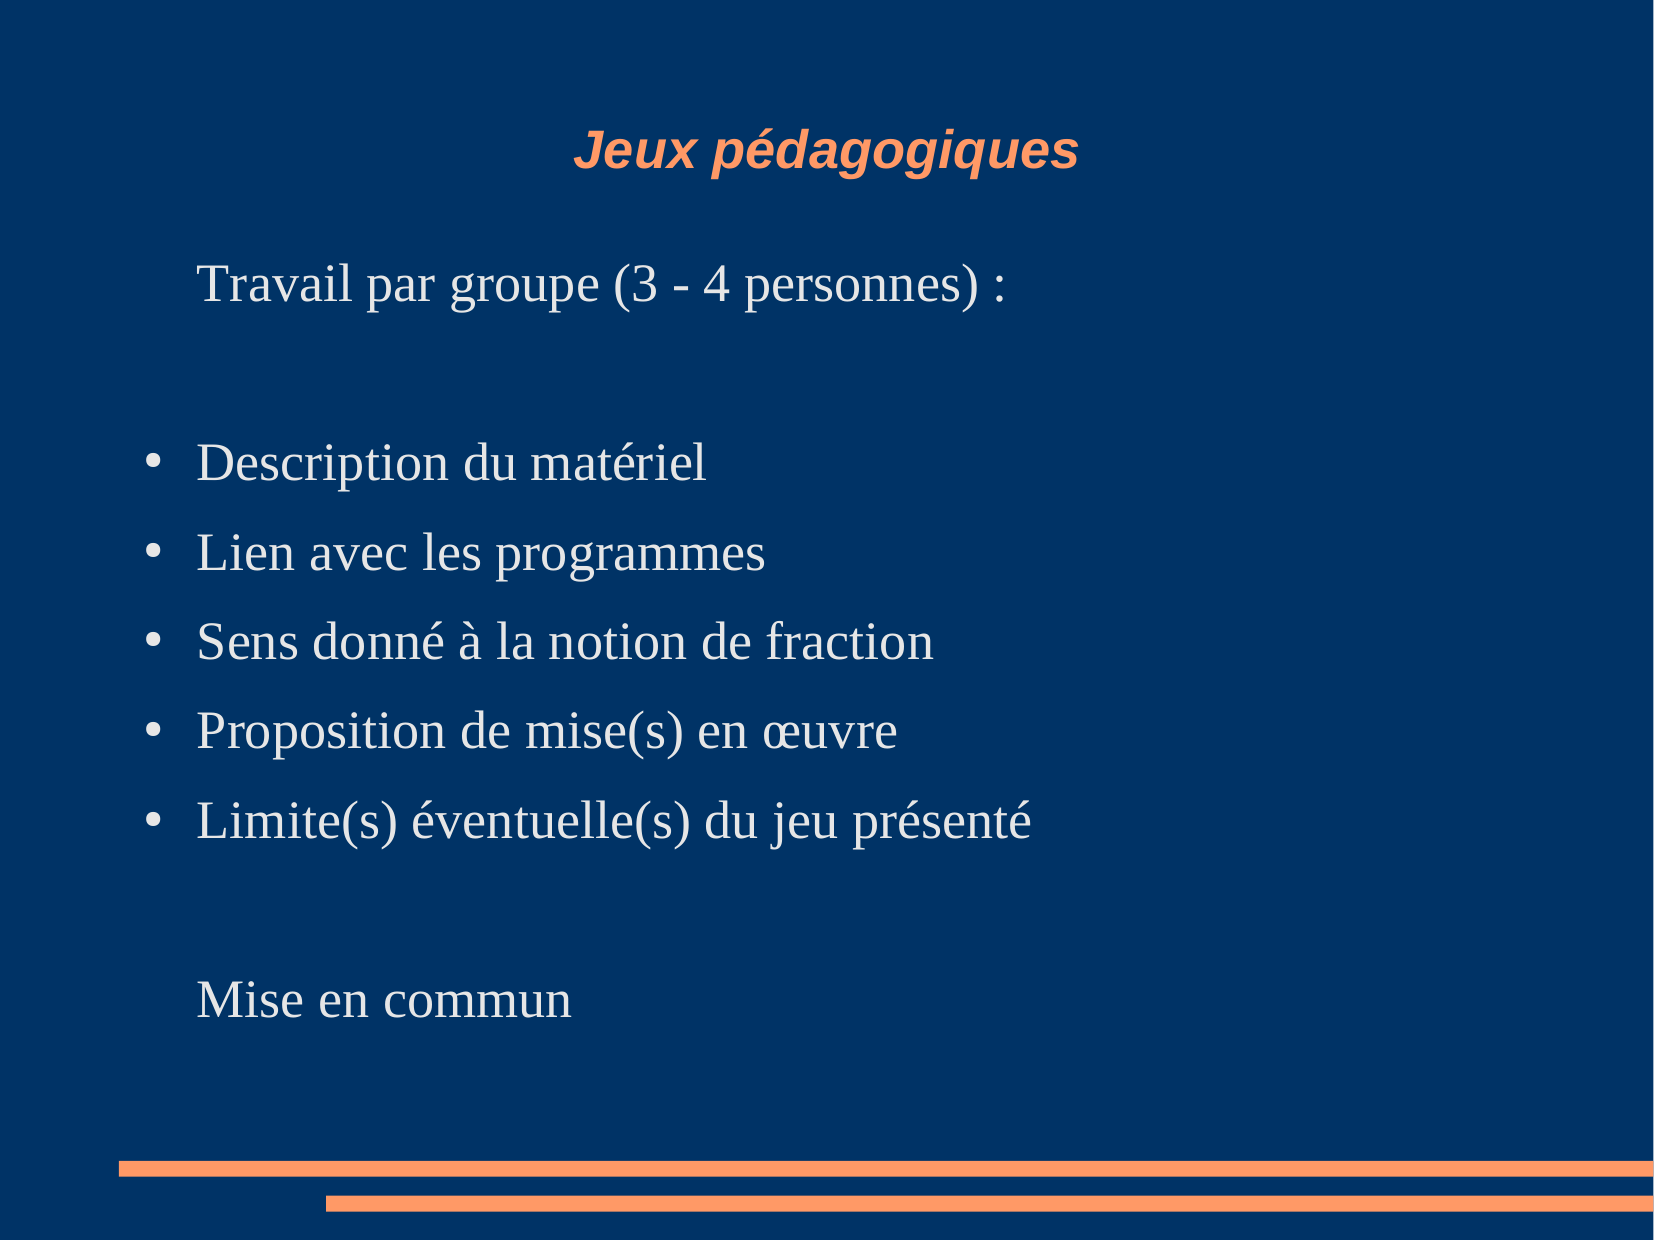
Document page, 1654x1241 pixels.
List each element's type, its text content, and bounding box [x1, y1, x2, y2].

title Jeux pédagogiques [121, 46, 1534, 254]
list Travail par groupe (3 - 4 personnes) : Description du matériel Lien avec les programmes Sens donné à la notion de fraction Proposition de mise(s) en œuvre Limite(s) éventuelle(s) du jeu présenté Mise en commun [125, 253, 1565, 1063]
